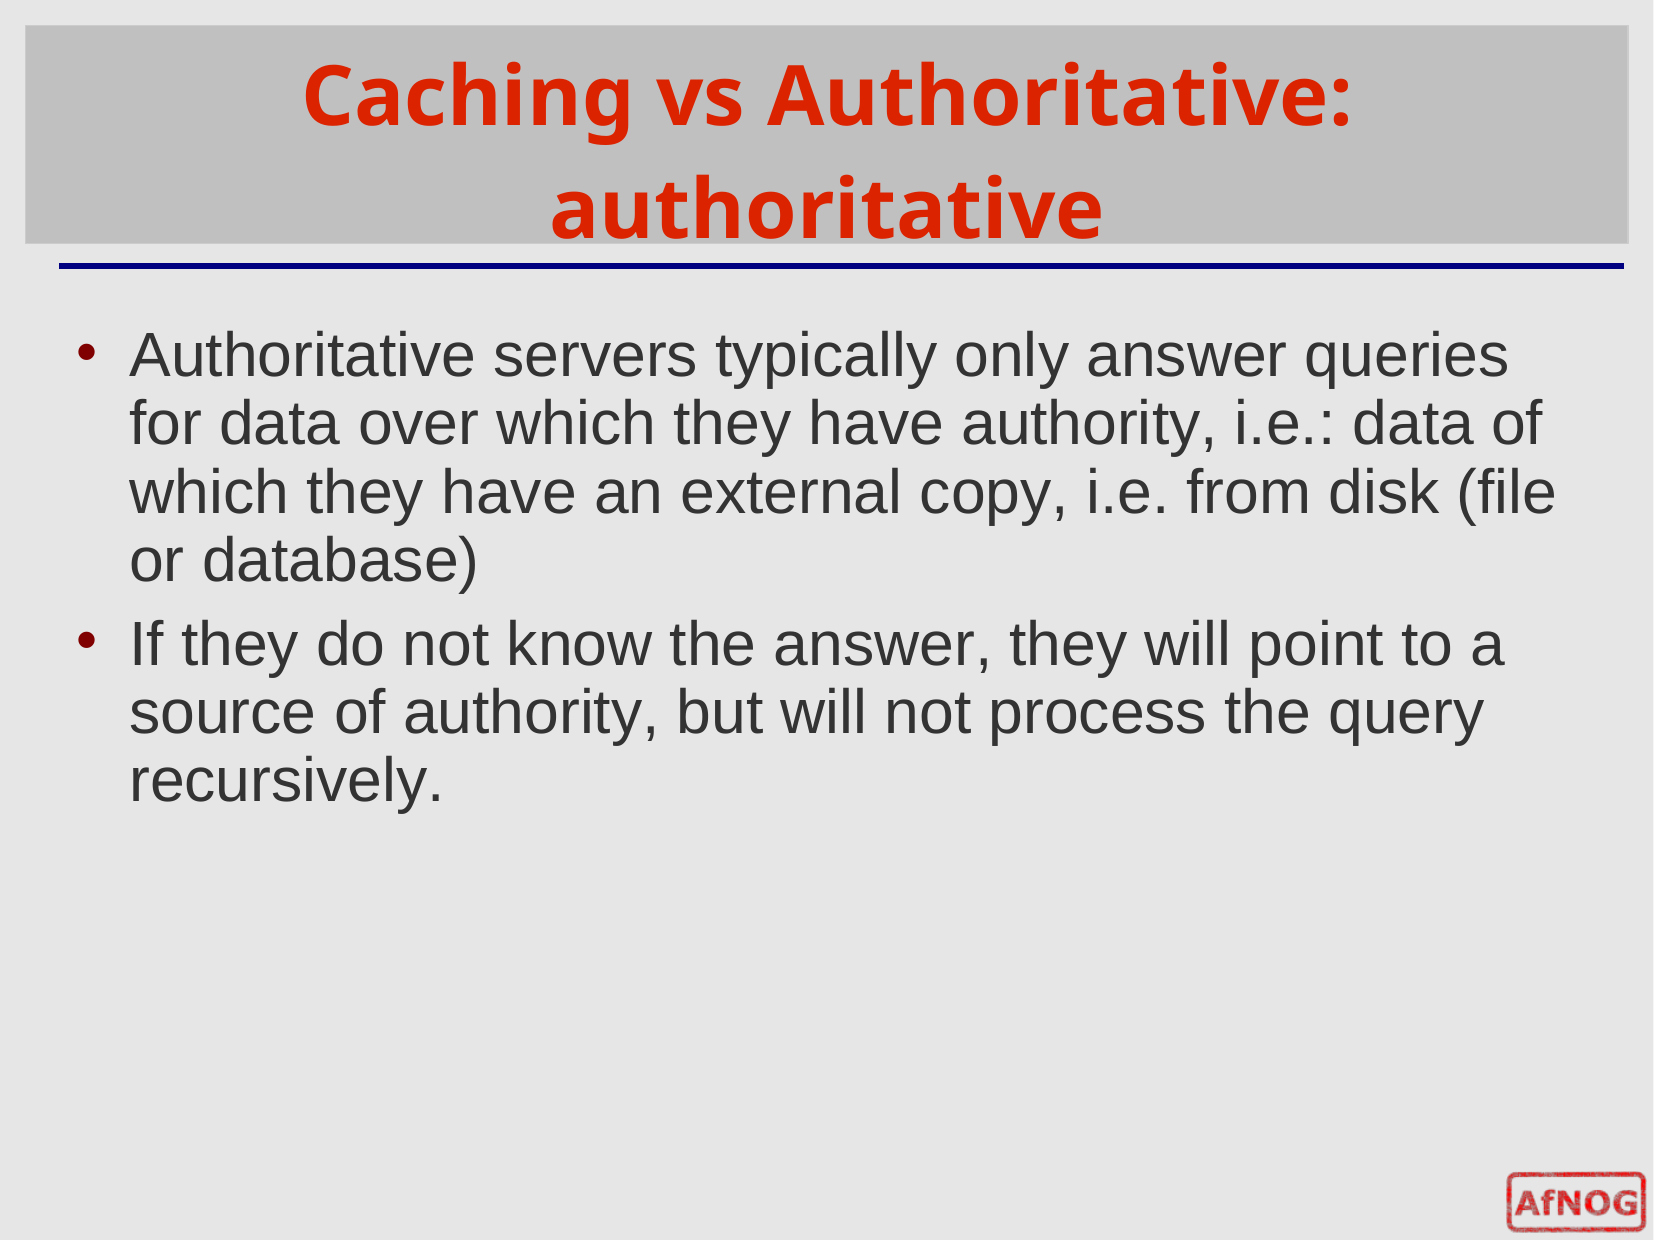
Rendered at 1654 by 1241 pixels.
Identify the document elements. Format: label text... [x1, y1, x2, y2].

picture [1505, 1170, 1648, 1235]
list Authoritative servers typically only answer queries for data over which they have authority, i.e.: data of which they have an external copy, i.e. from disk (file or database) If they do not know the answer, they will point to a source of authority, but will not process the query recursively. [59, 322, 1595, 1132]
title Caching vs Authoritative: authoritative [121, 46, 1534, 254]
